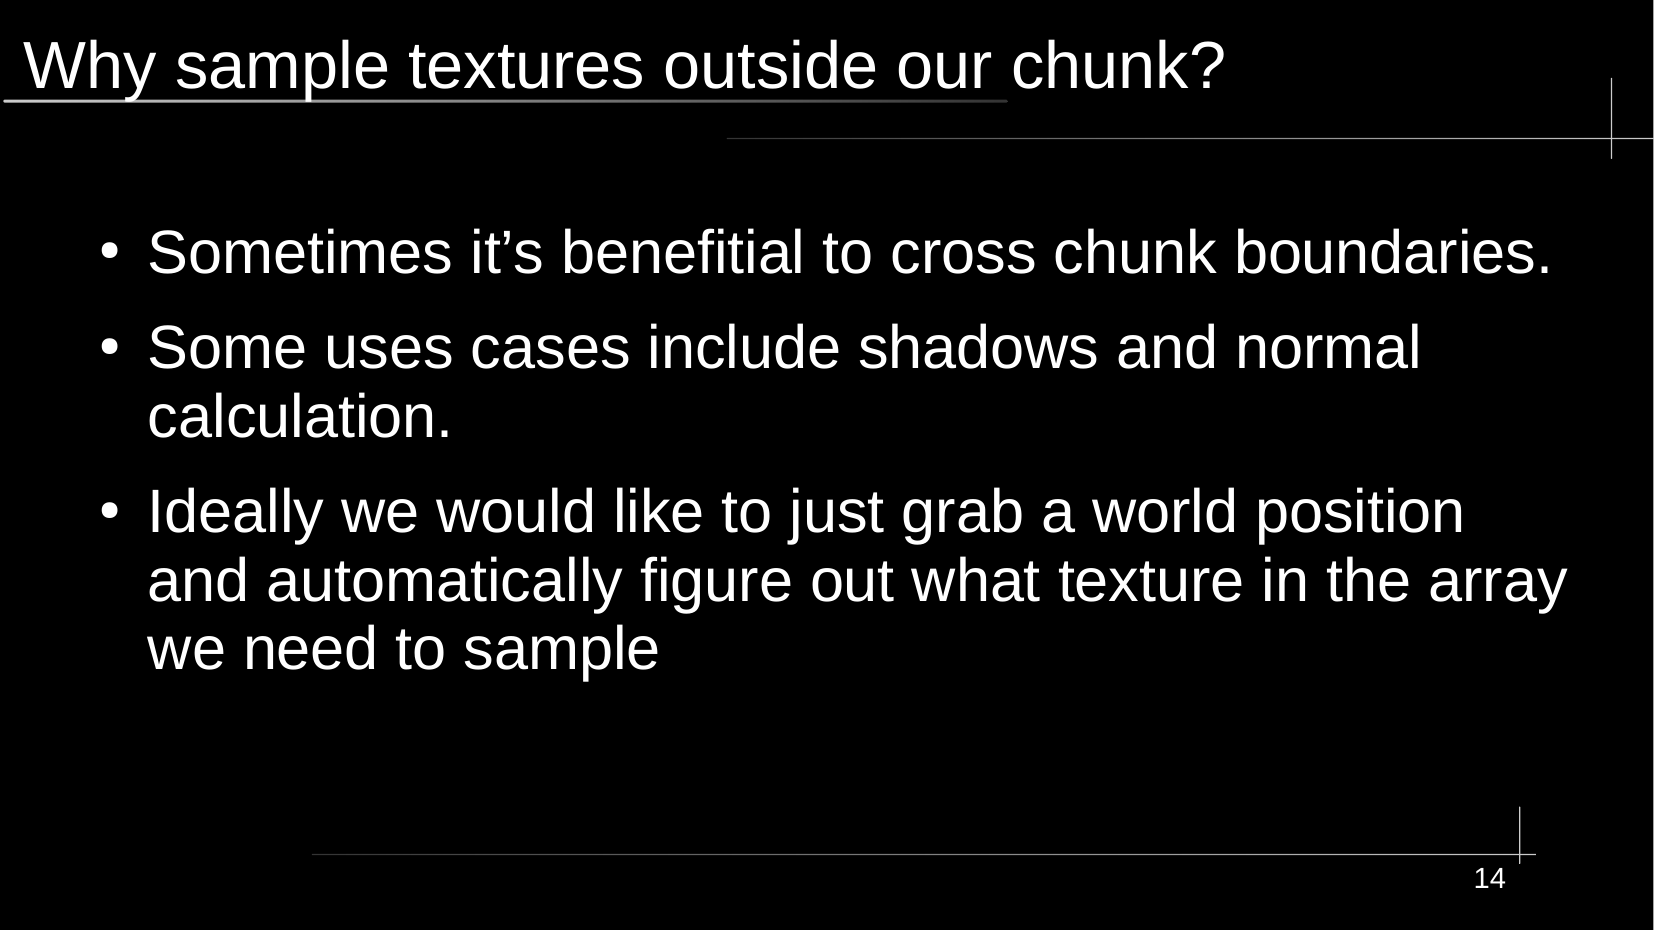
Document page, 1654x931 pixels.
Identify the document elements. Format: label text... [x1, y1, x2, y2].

list Sometimes it’s benefitial to cross chunk boundaries. Some uses cases include shadows and normal calculation. Ideally we would like to just grab a world position and automatically figure out what texture in the array we need to sample [82, 217, 1571, 758]
title Why sample textures outside our chunk? [23, 11, 1589, 119]
